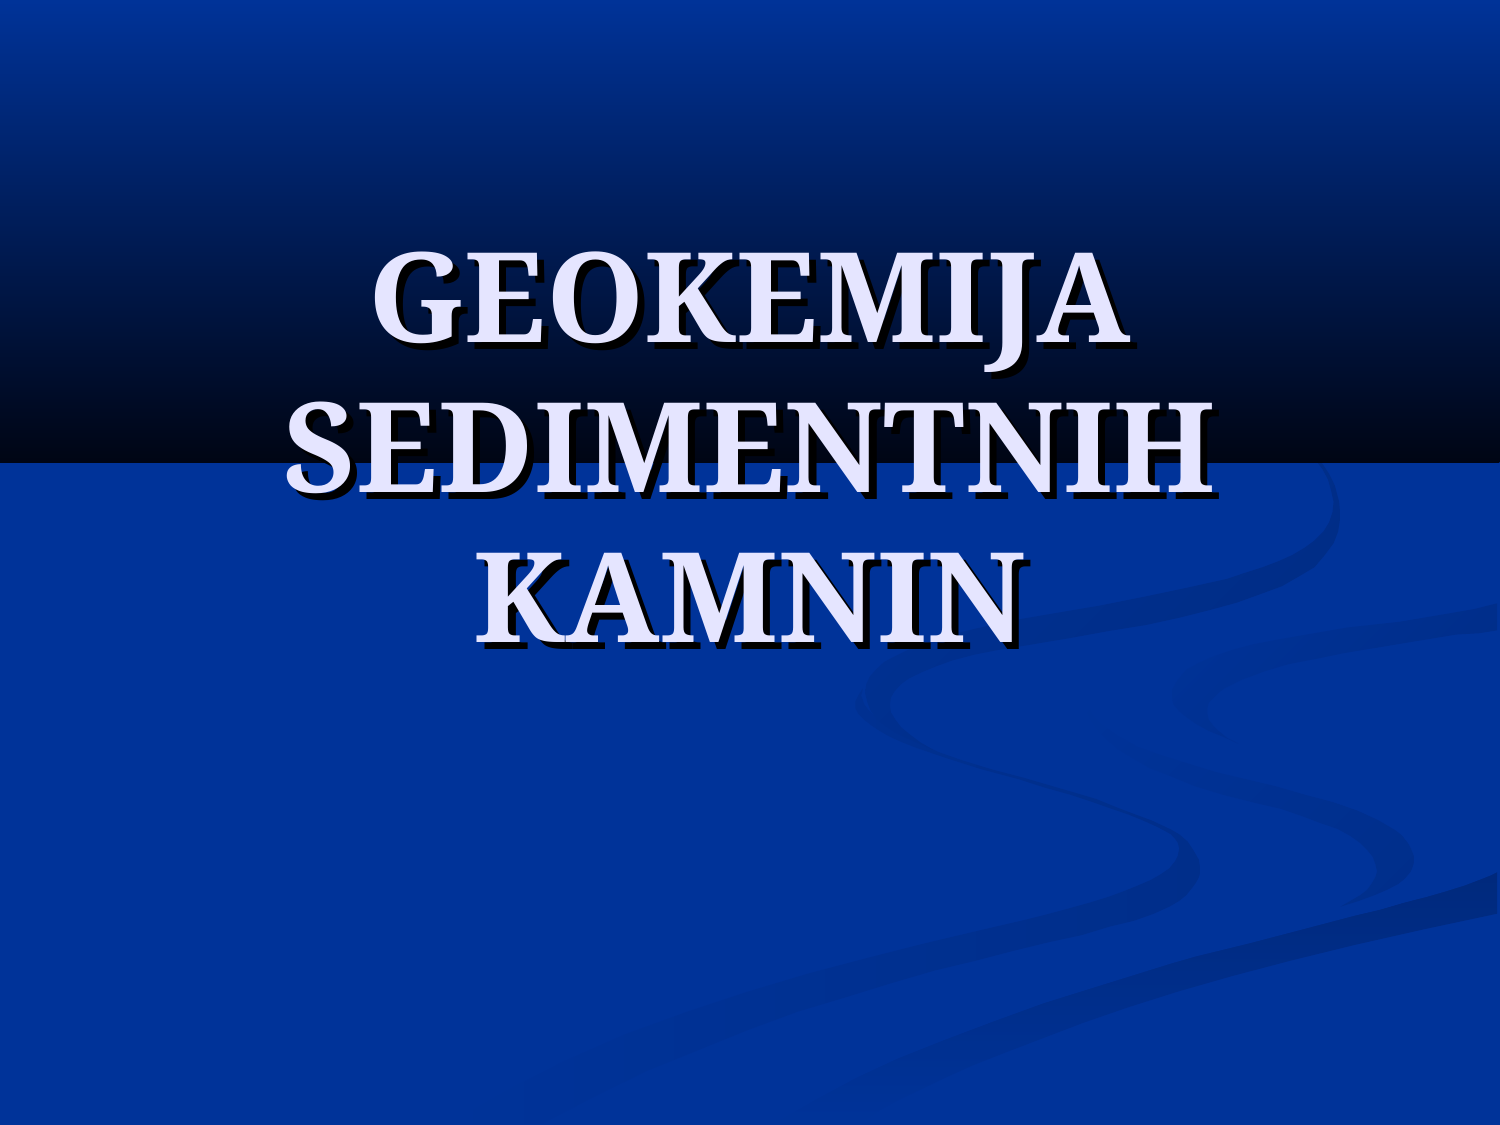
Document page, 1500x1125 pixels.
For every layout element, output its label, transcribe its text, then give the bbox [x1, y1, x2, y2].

title GEOKEMIJA SEDIMENTNIH KAMNIN [112, 209, 1388, 676]
